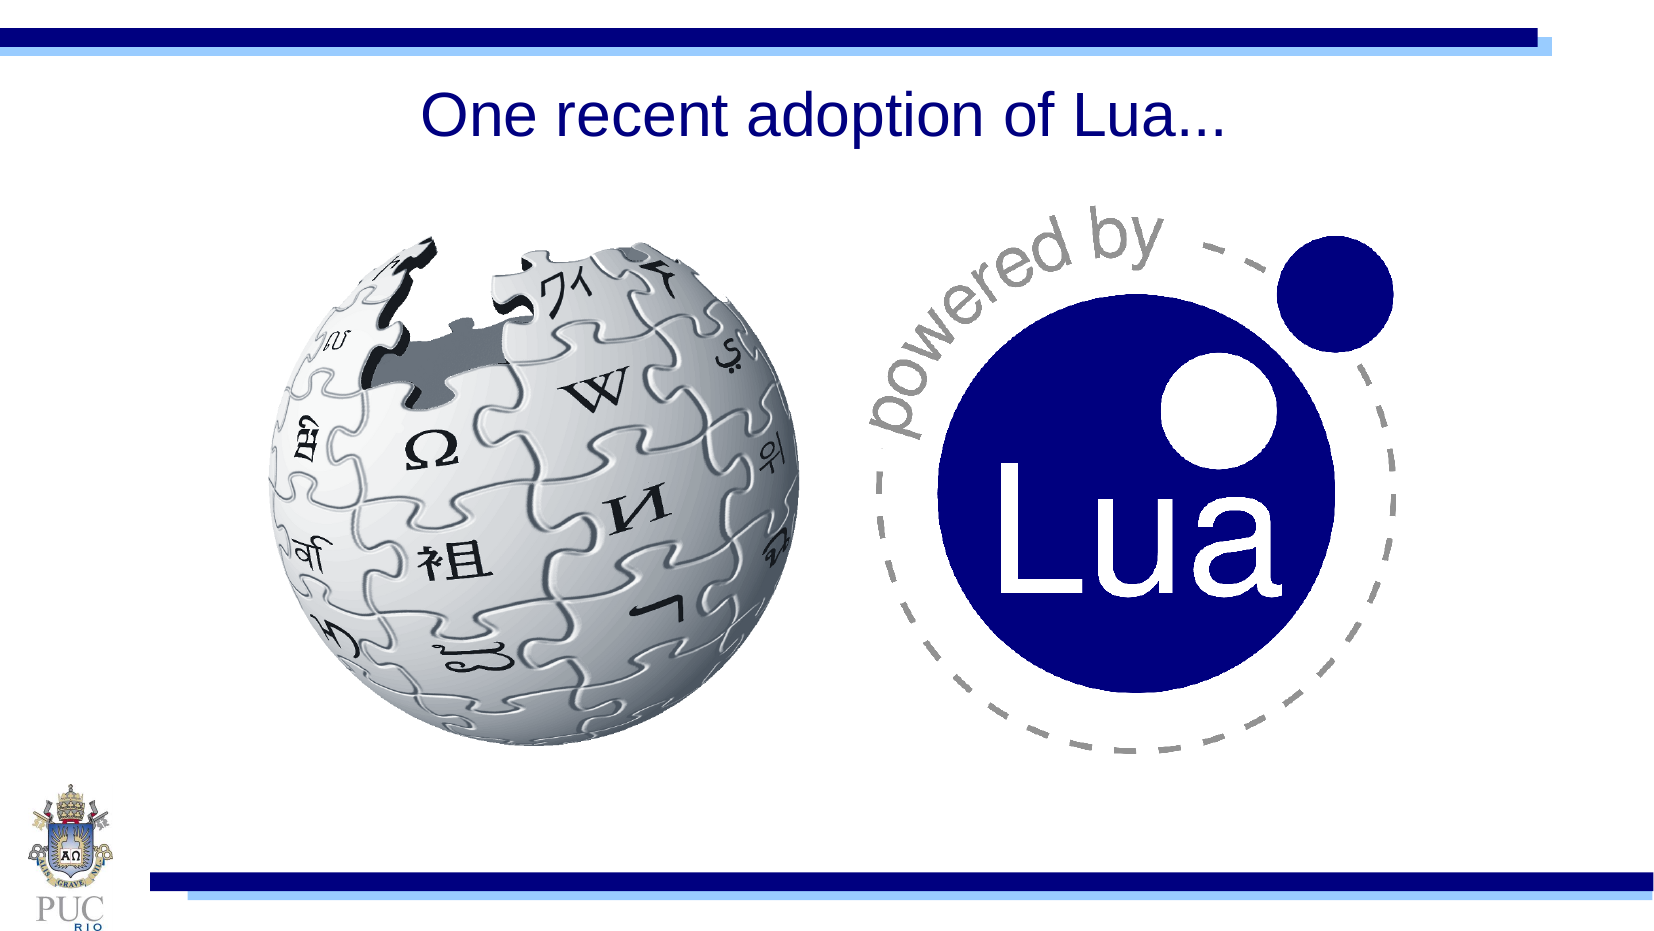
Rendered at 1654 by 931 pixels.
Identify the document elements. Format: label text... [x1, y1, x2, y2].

picture [869, 205, 1396, 754]
picture [262, 230, 806, 775]
title One recent adoption of Lua... [37, 37, 1613, 193]
picture [28, 784, 113, 931]
